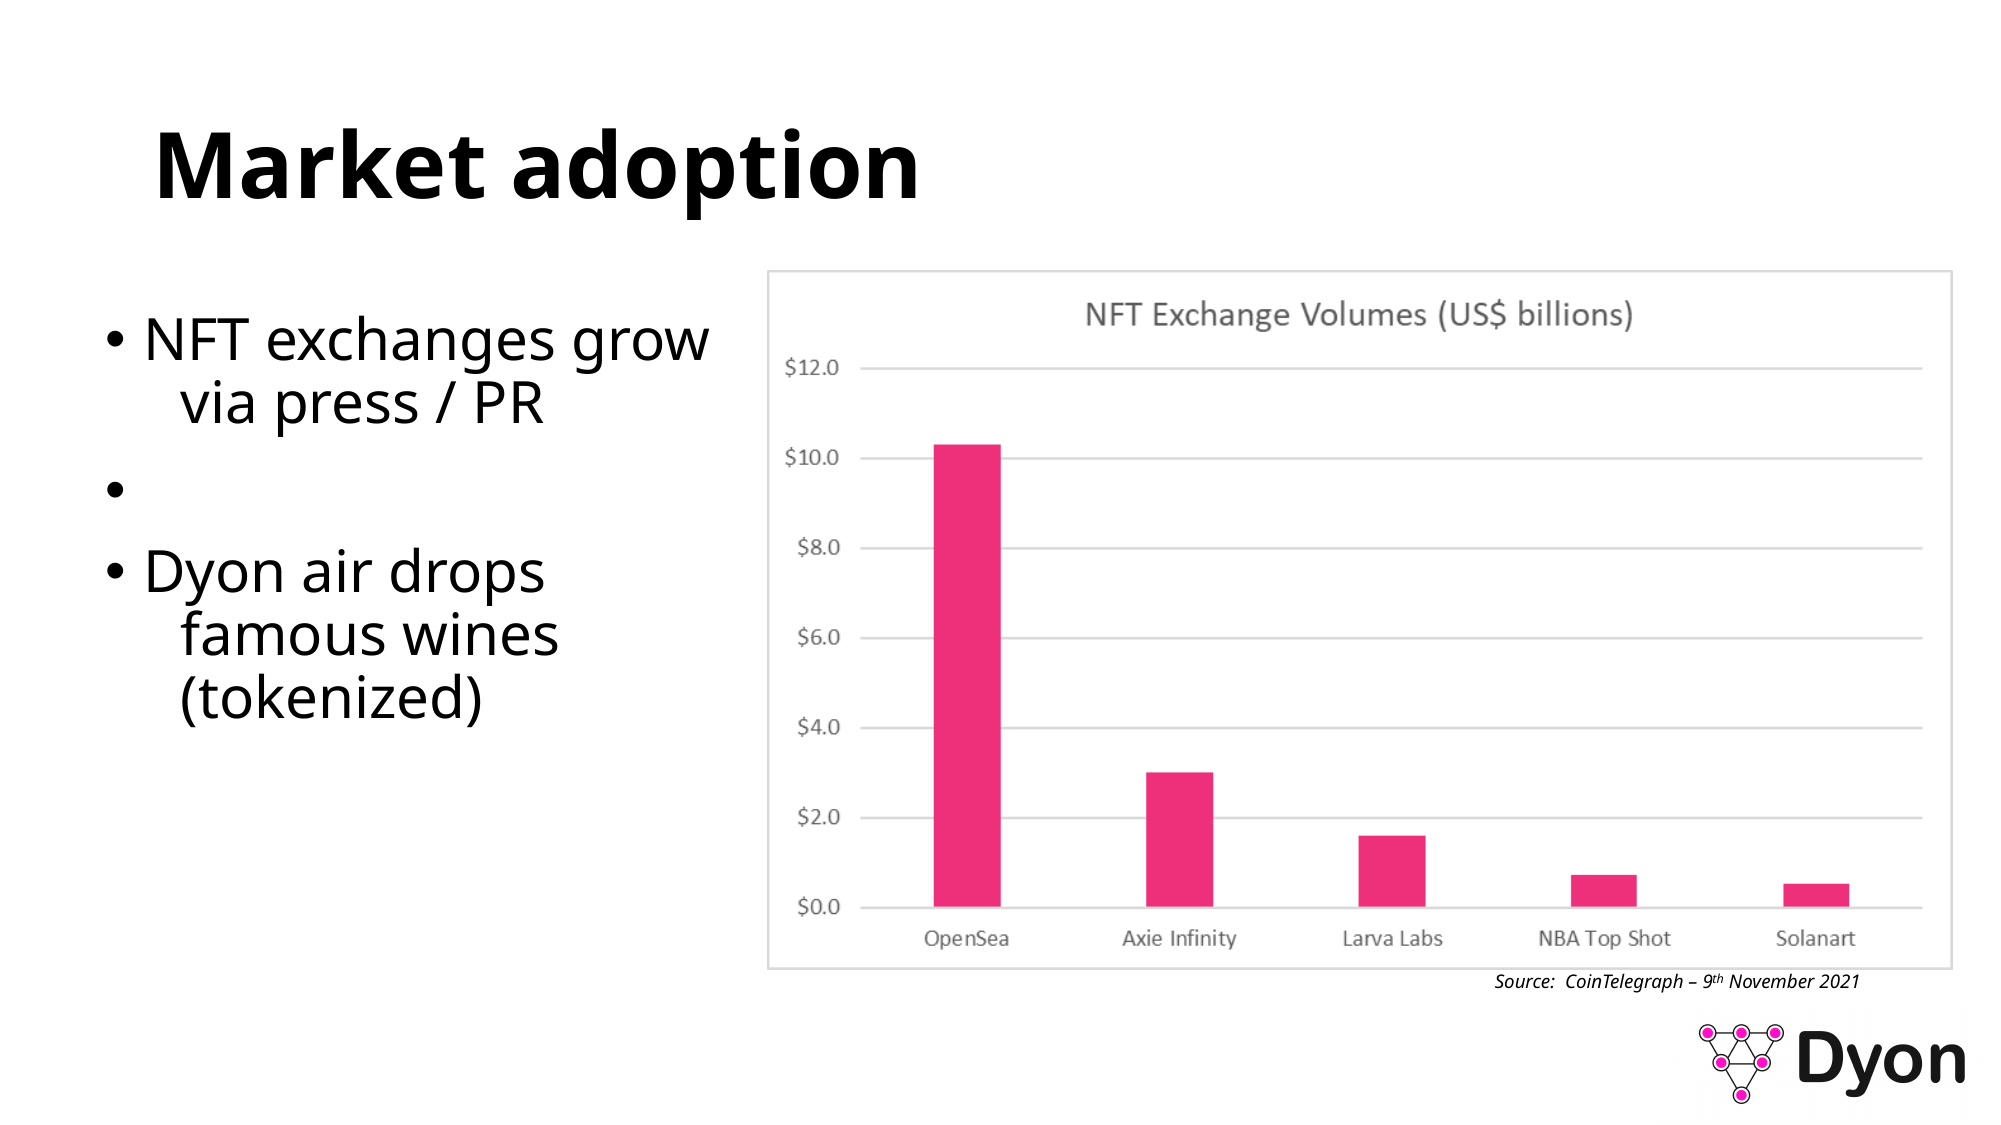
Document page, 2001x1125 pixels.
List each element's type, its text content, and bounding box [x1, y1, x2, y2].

picture [1659, 1003, 2000, 1125]
text_box Source: CoinTelegraph – 9th November 2021 [1479, 970, 1947, 1001]
picture [767, 270, 1953, 970]
title Market adoption [137, 59, 1863, 278]
list NFT exchanges grow via press / PR Dyon air drops famous wines (tokenized) [90, 302, 726, 1017]
